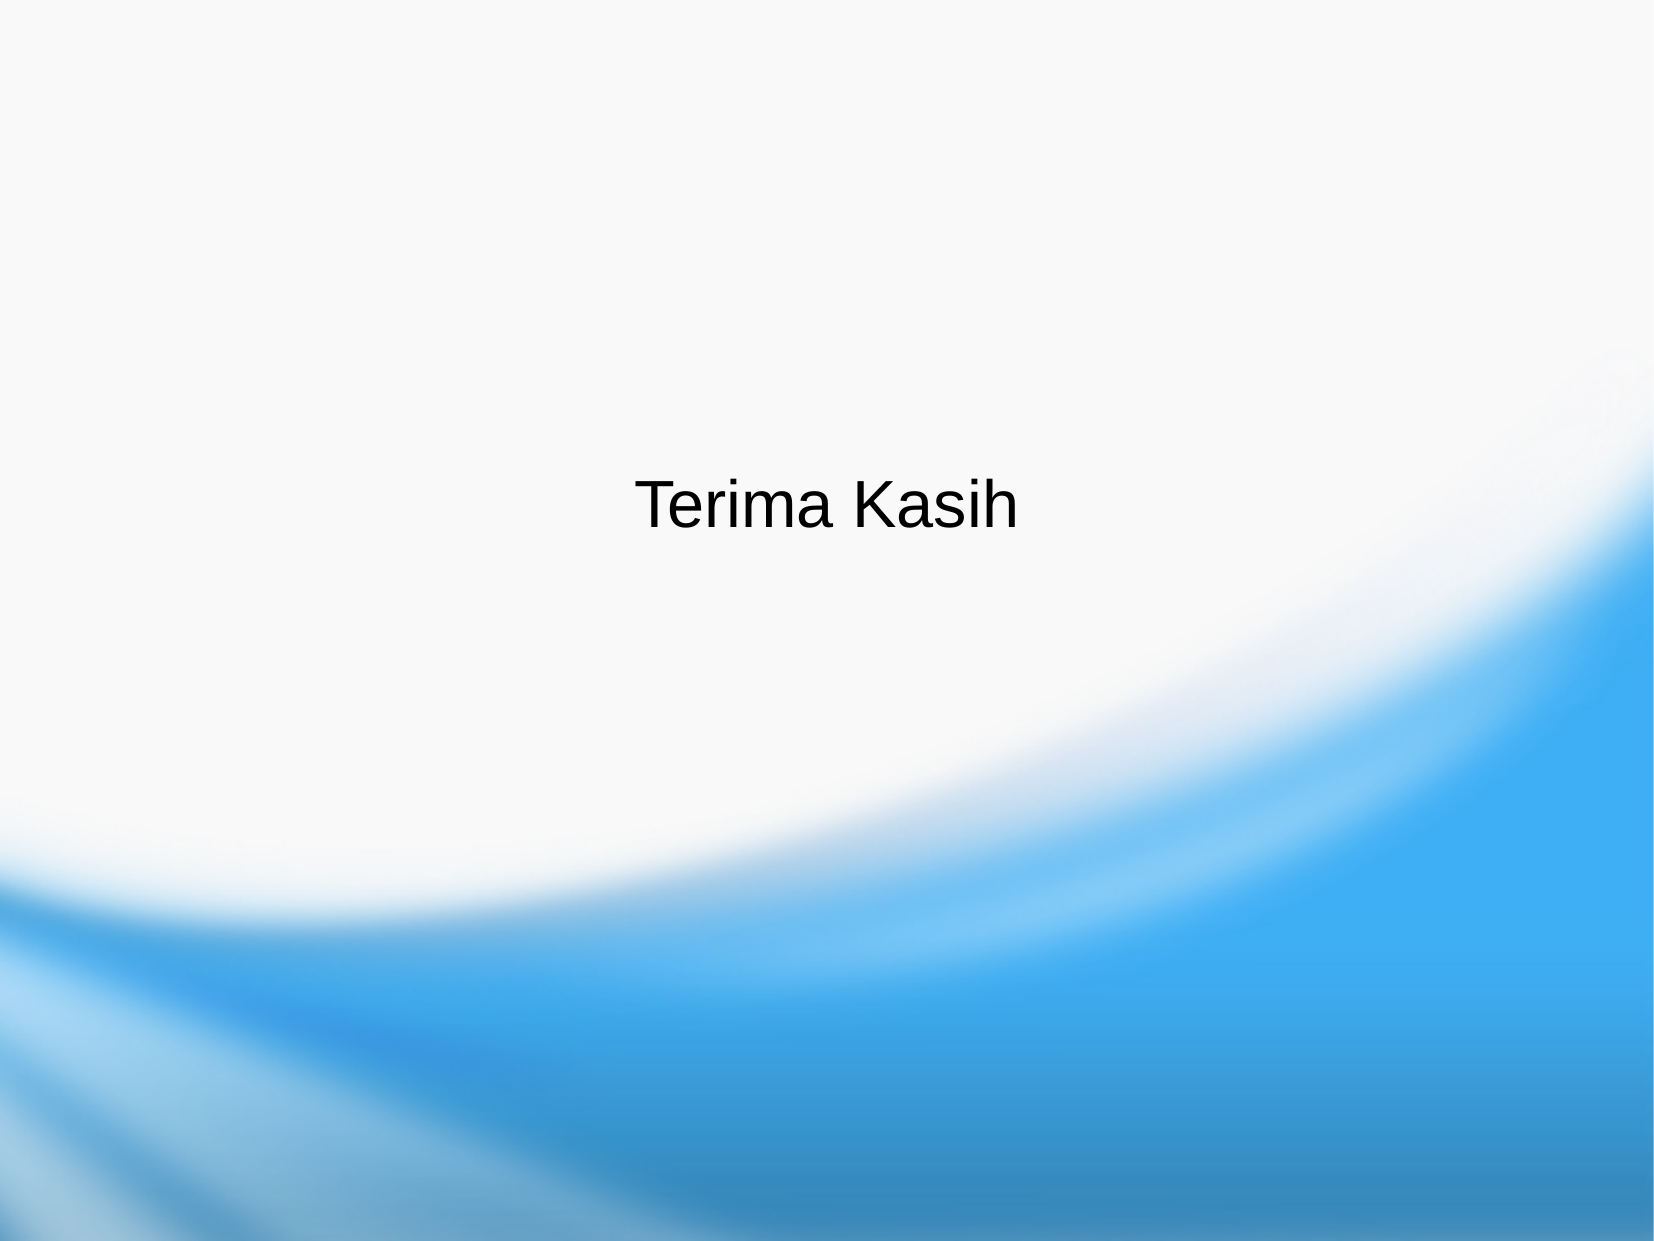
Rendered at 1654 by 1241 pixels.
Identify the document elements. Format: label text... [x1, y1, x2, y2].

picture [0, 0, 1654, 1241]
subtitle Terima Kasih [82, 49, 1571, 1109]
